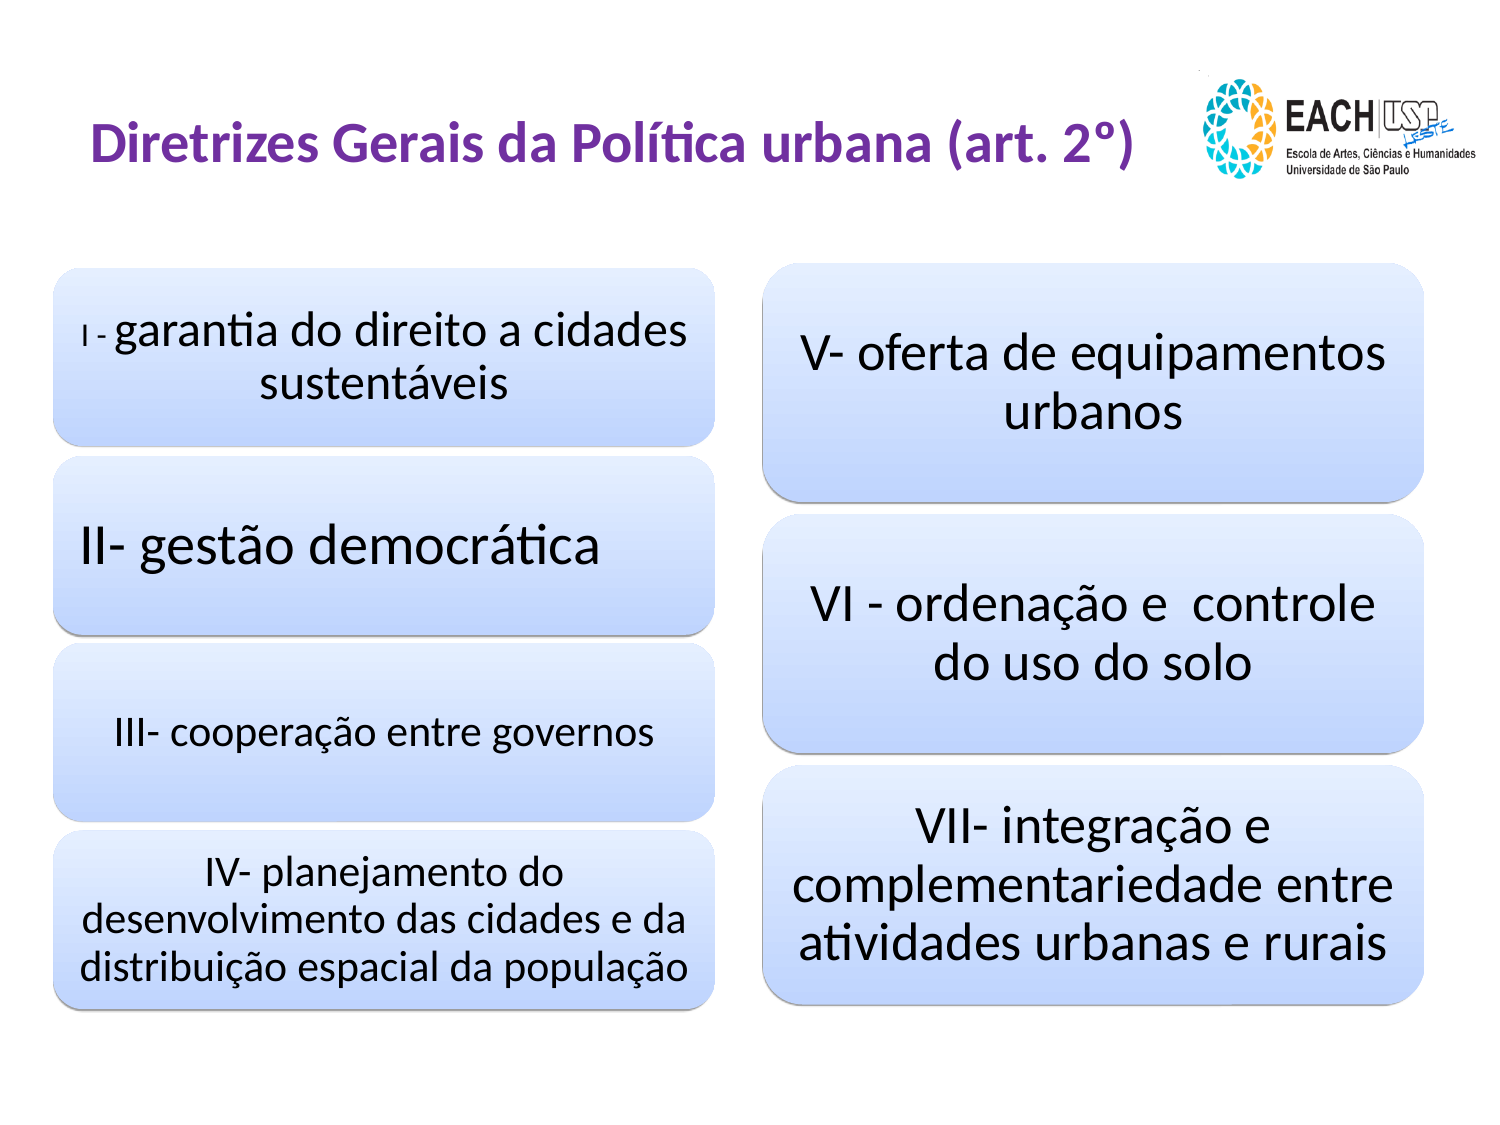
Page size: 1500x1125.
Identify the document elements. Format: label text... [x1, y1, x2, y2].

text_box VI - ordenação e controle do uso do solo [762, 514, 1425, 754]
text_box II- gestão democrática [53, 456, 715, 635]
text_box IV- planejamento do desenvolvimento das cidades e da distribuição espacial da população [53, 830, 716, 1010]
text_box III- cooperação entre governos [53, 642, 716, 822]
title Diretrizes Gerais da Política urbana (art. 2º) [75, 45, 1471, 233]
picture [1198, 66, 1500, 207]
text_box I - garantia do direito a cidades sustentáveis [53, 267, 716, 447]
text_box VII- integração e complementariedade entre atividades urbanas e rurais [762, 765, 1425, 1005]
text_box V- oferta de equipamentos urbanos [762, 262, 1425, 503]
